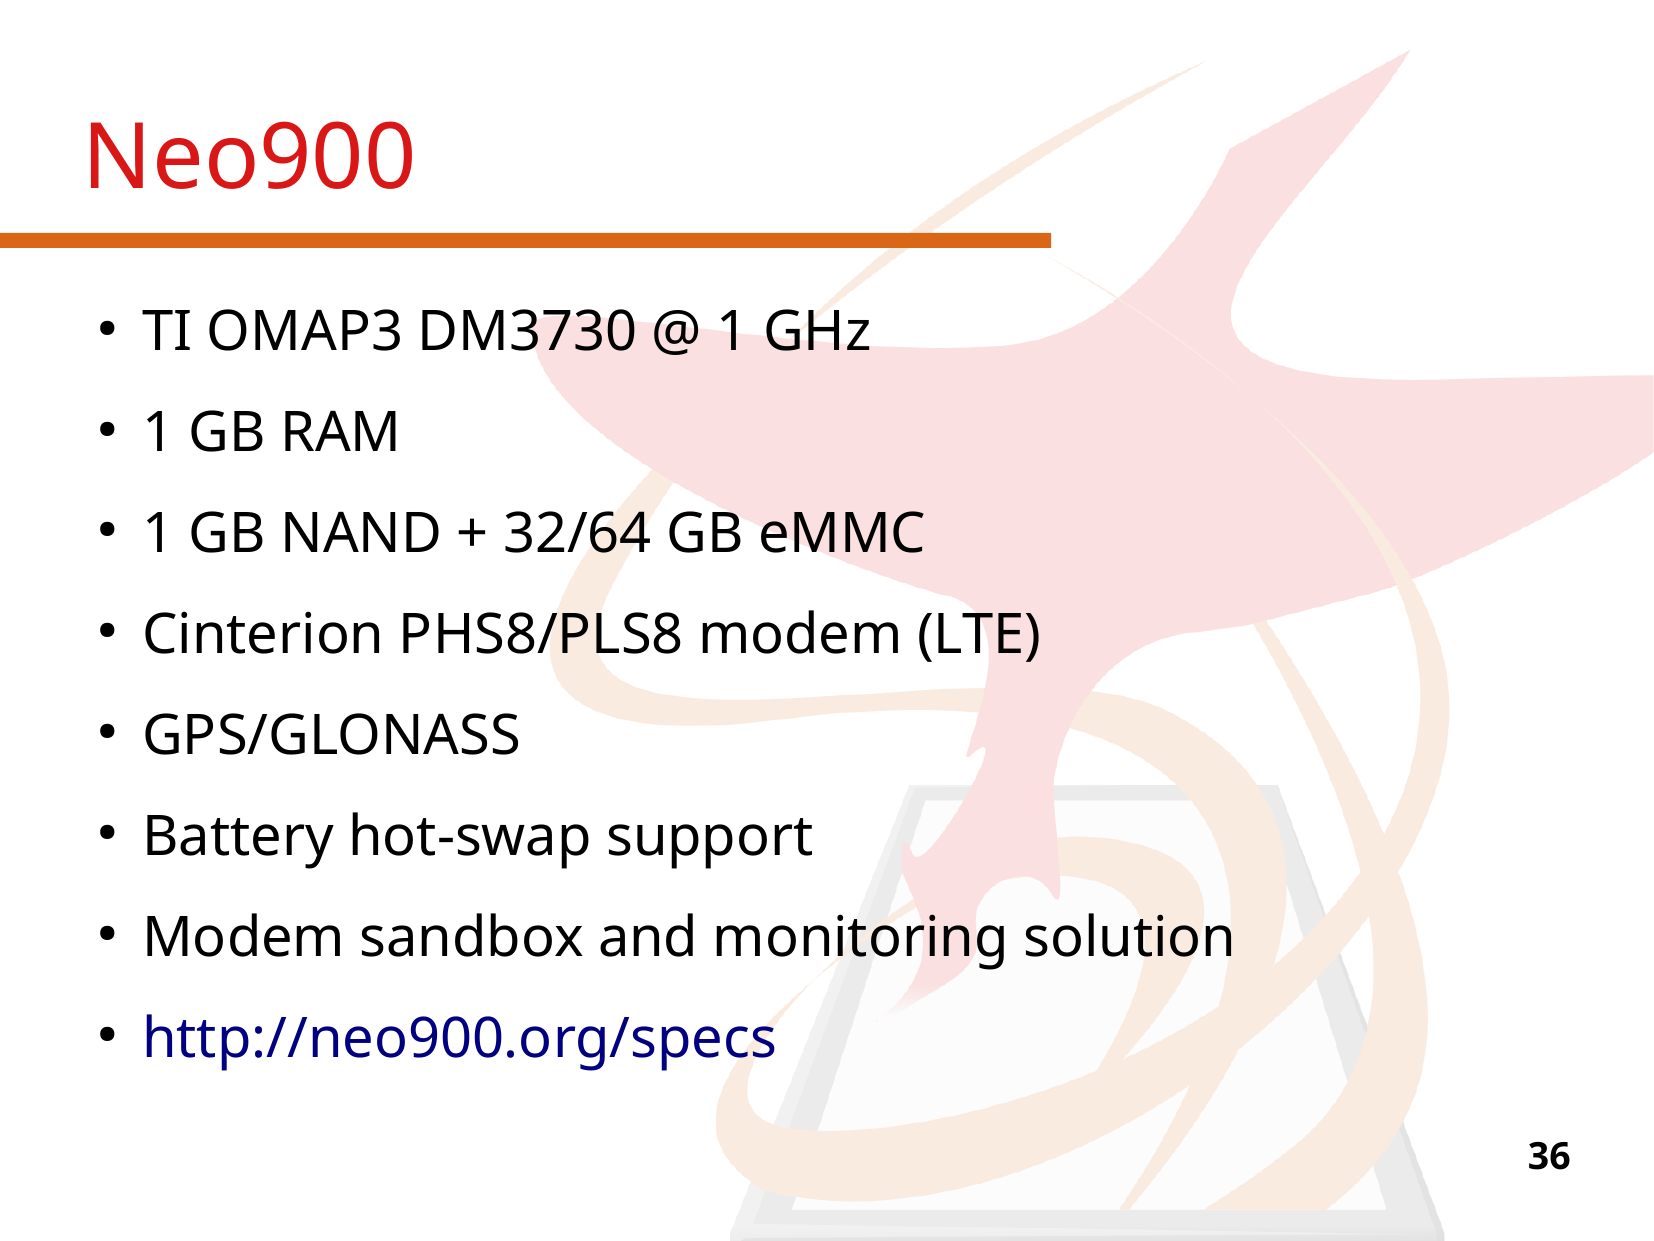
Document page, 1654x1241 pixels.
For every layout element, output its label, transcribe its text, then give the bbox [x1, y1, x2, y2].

picture [531, 49, 1654, 1241]
list TI OMAP3 DM3730 @ 1 GHz 1 GB RAM 1 GB NAND + 32/64 GB eMMC Cinterion PHS8/PLS8 modem (LTE) GPS/GLONASS Battery hot-swap support Modem sandbox and monitoring solution http://neo900.org/specs [82, 290, 1571, 1075]
title Neo900 [82, 49, 1571, 257]
